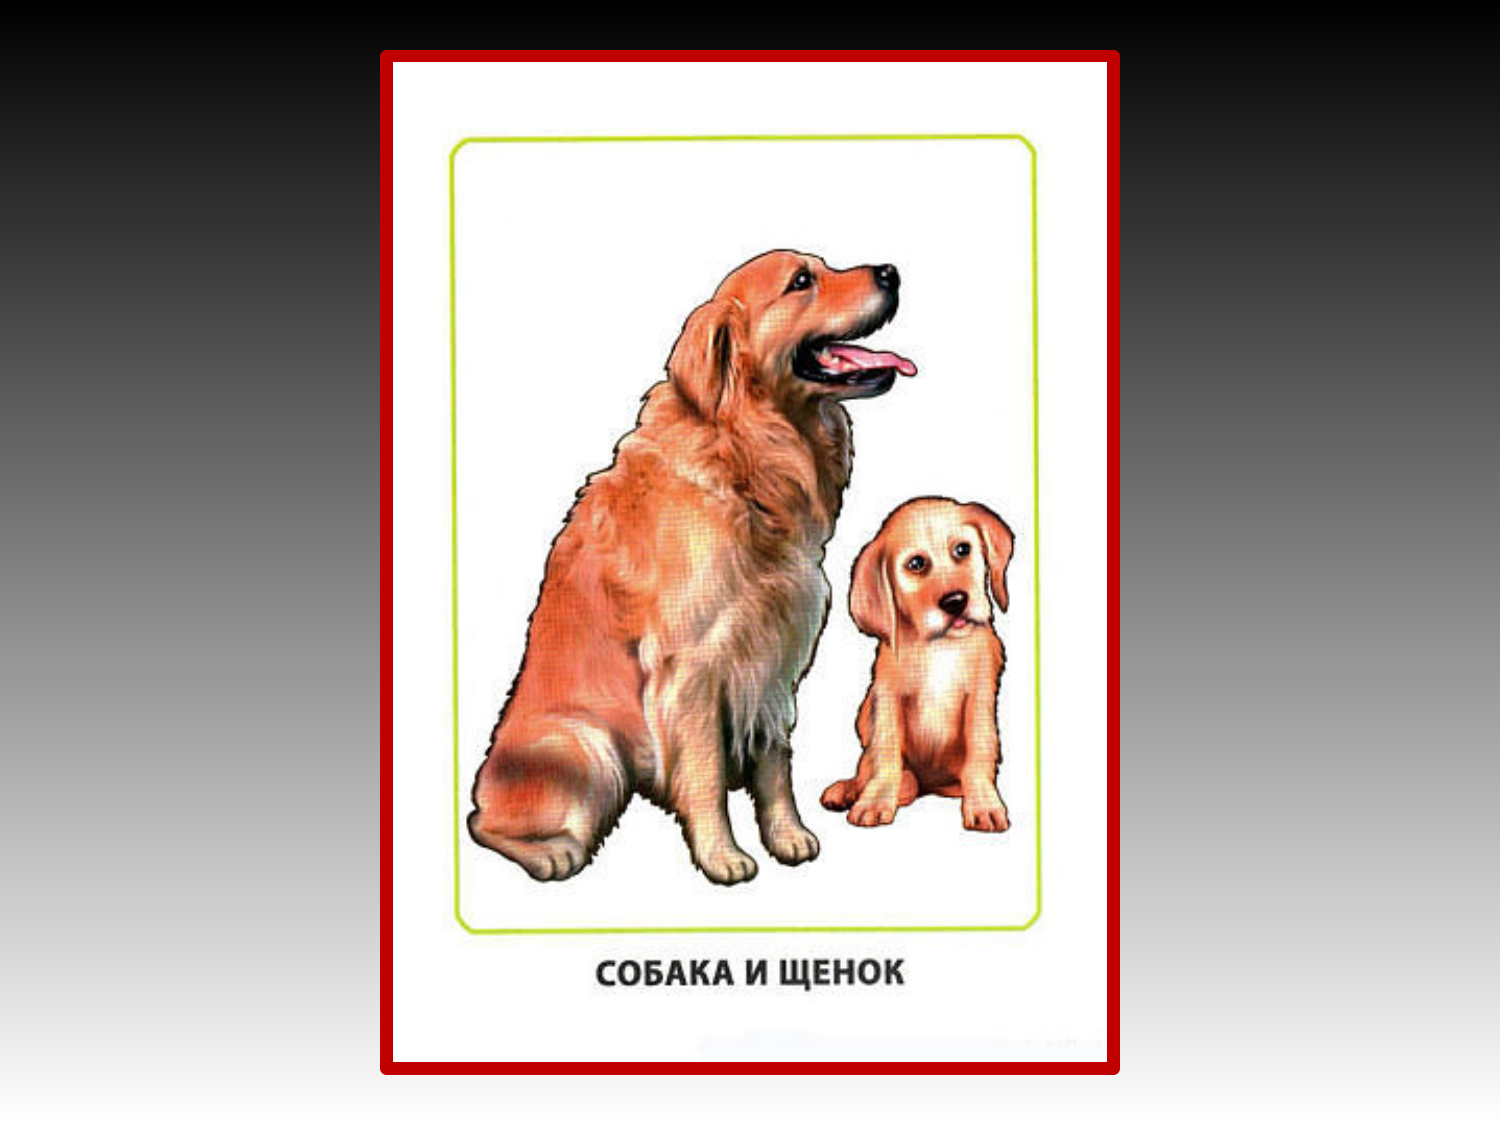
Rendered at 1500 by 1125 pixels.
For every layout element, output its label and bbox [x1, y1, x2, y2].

picture [392, 62, 1108, 1063]
